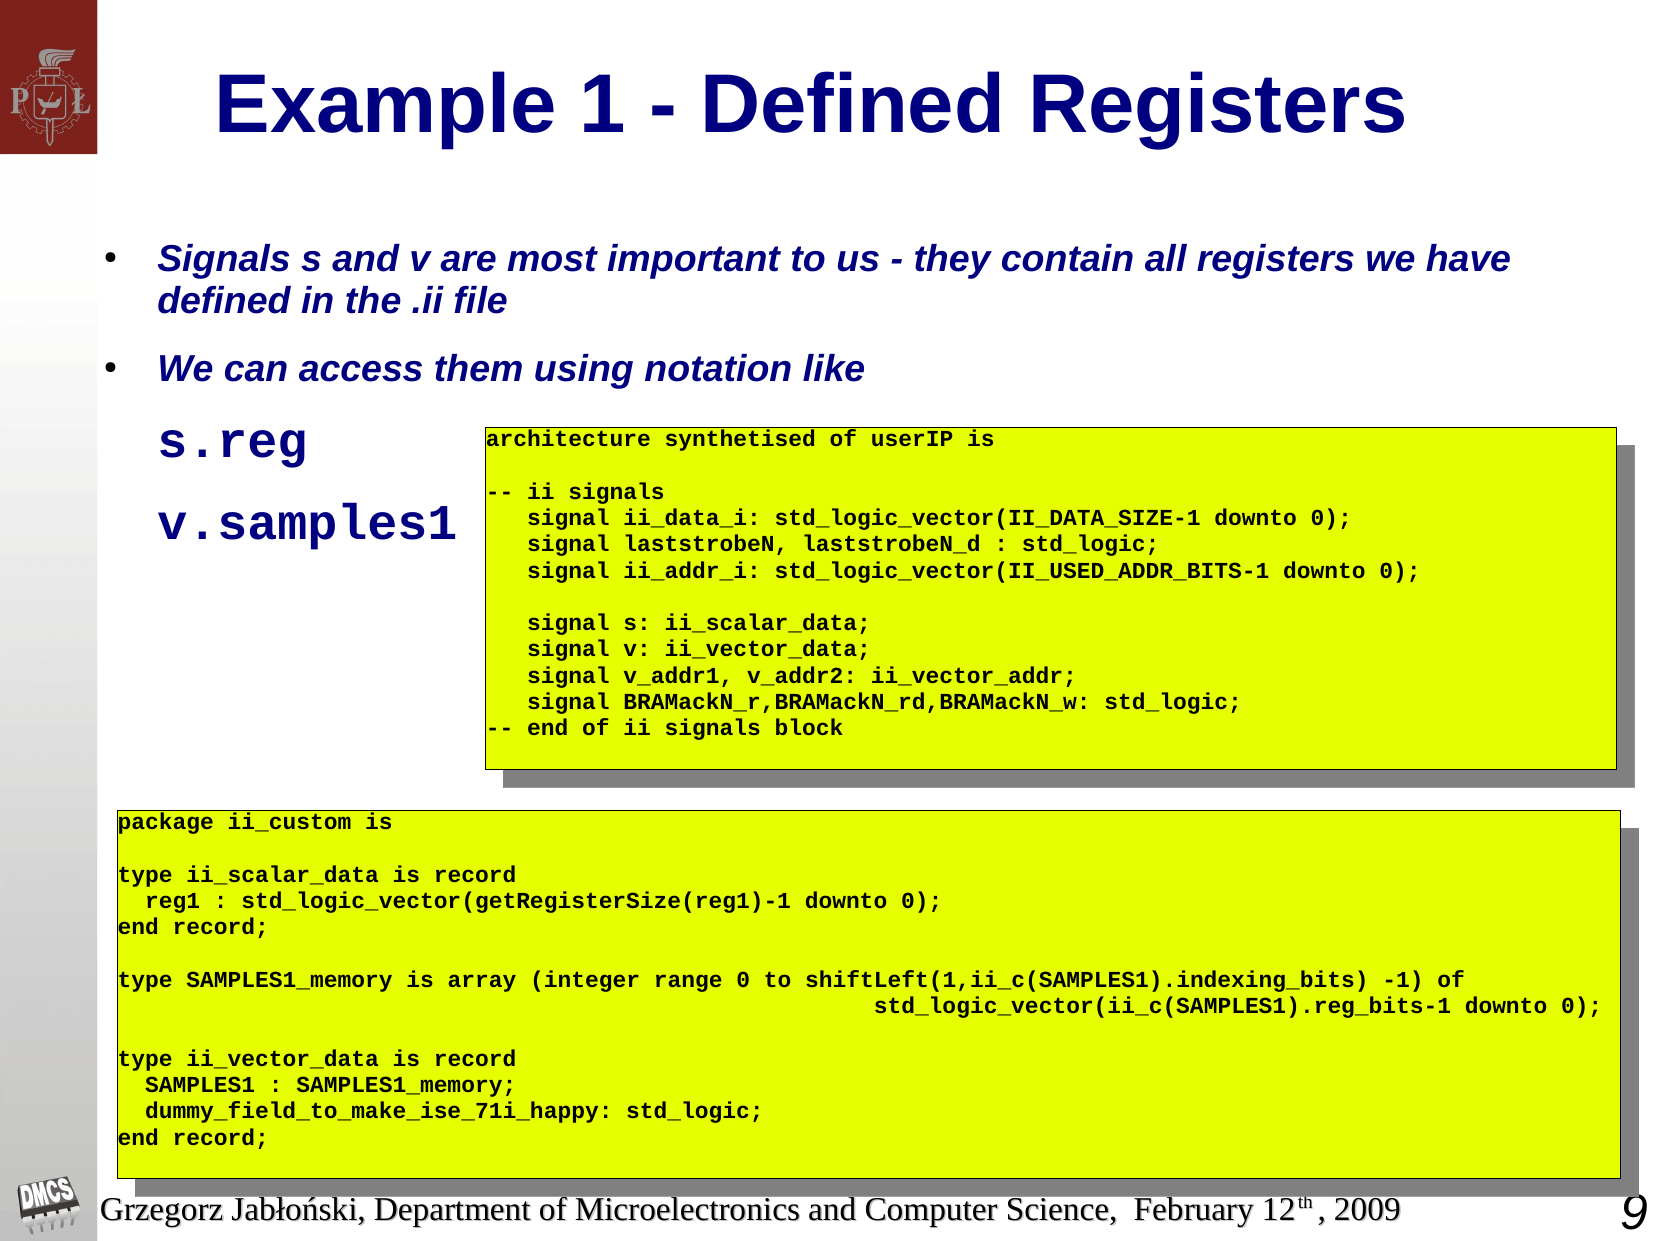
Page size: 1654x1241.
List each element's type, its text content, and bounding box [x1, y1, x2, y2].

text_box package ii_custom is type ii_scalar_data is record reg1 : std_logic_vector(getRegisterSize(reg1)-1 downto 0); end record; type SAMPLES1_memory is array (integer range 0 to shiftLeft(1,ii_c(SAMPLES1).indexing_bits) -1) of std_logic_vector(ii_c(SAMPLES1).reg_bits-1 downto 0); type ii_vector_data is record SAMPLES1 : SAMPLES1_memory; dummy_field_to_make_ise_71i_happy: std_logic; end record; [117, 810, 1621, 1179]
list Signals s and v are most important to us - they contain all registers we have defined in the .ii file We can access them using notation like s.reg v.samples1 [86, 237, 1632, 623]
title Example 1 - Defined Registers [98, 0, 1525, 208]
text_box architecture synthetised of userIP is -- ii signals signal ii_data_i: std_logic_vector(II_DATA_SIZE-1 downto 0); signal laststrobeN, laststrobeN_d : std_logic; signal ii_addr_i: std_logic_vector(II_USED_ADDR_BITS-1 downto 0); signal s: ii_scalar_data; signal v: ii_vector_data; signal v_addr1, v_addr2: ii_vector_addr; signal BRAMackN_r,BRAMackN_rd,BRAMackN_w: std_logic; -- end of ii signals block [485, 427, 1617, 770]
